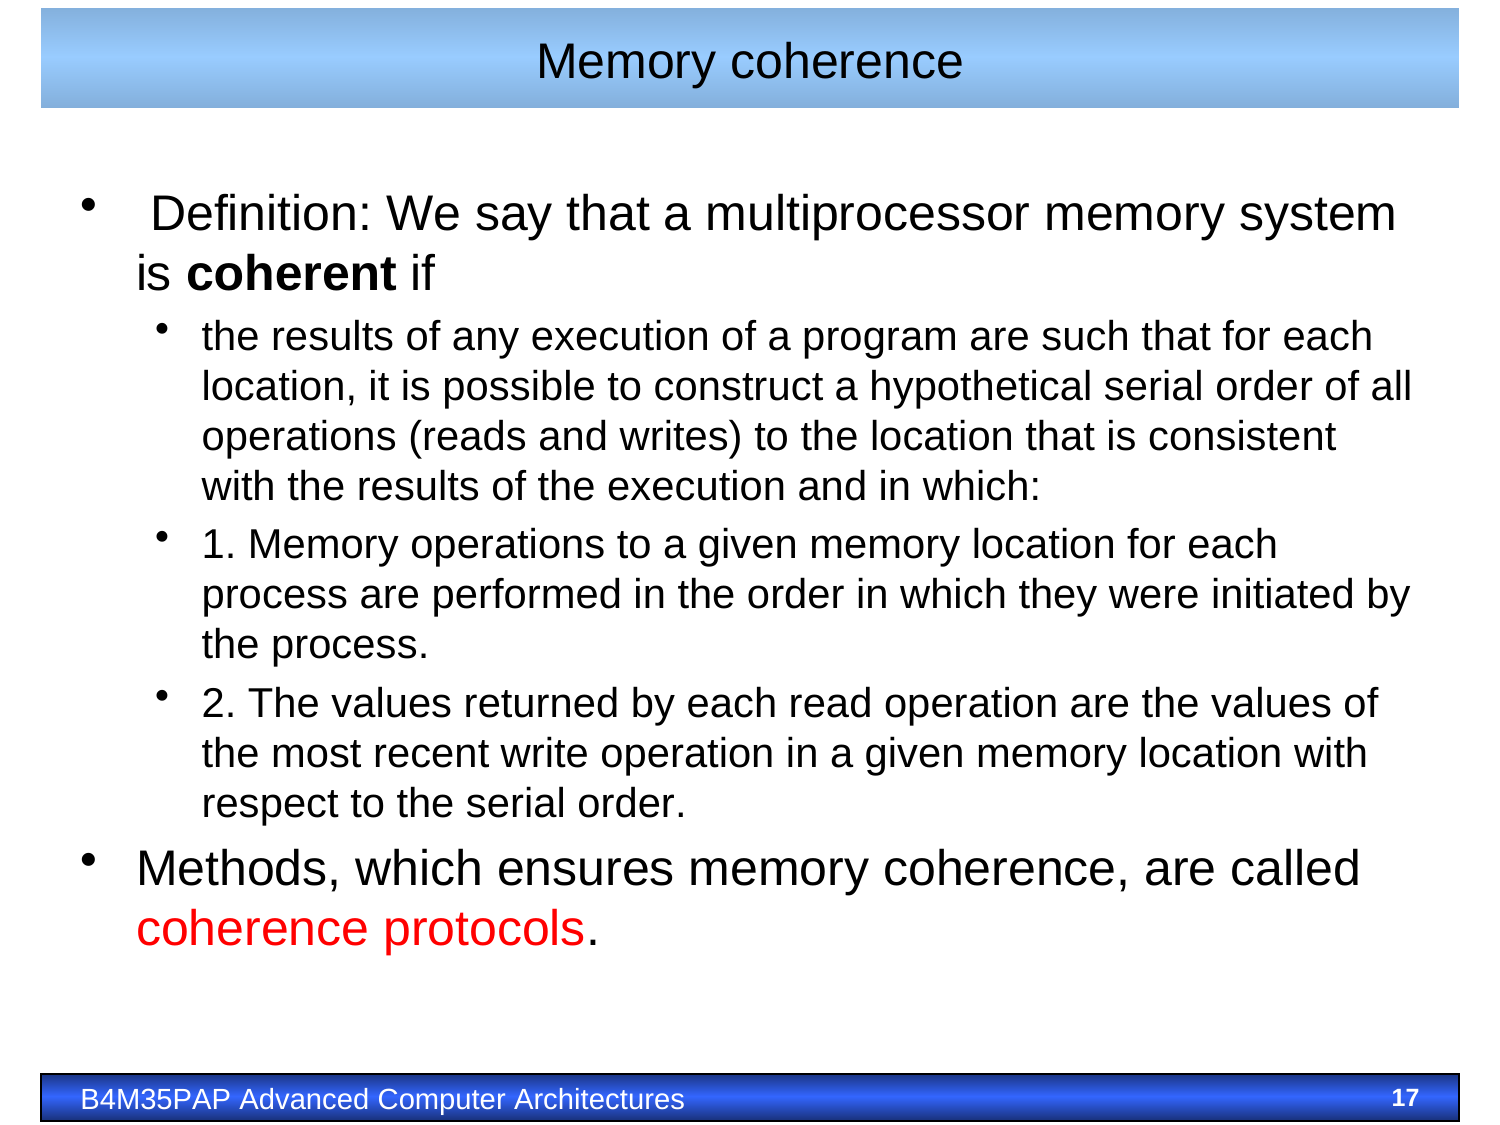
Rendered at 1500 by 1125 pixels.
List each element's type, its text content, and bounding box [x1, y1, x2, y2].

list Definition: We say that a multiprocessor memory system is coherent if the results of any execution of a program are such that for each location, it is possible to construct a hypothetical serial order of all operations (reads and writes) to the location that is consistent with the results of the execution and in which: 1. Memory operations to a given memory location for each process are performed in the order in which they were initiated by the process. 2. The values returned by each read operation are the values of the most recent write operation in a given memory location with respect to the serial order. Methods, which ensures memory coherence, are called coherence protocols. [64, 172, 1436, 1000]
title Memory coherence [41, 8, 1459, 108]
